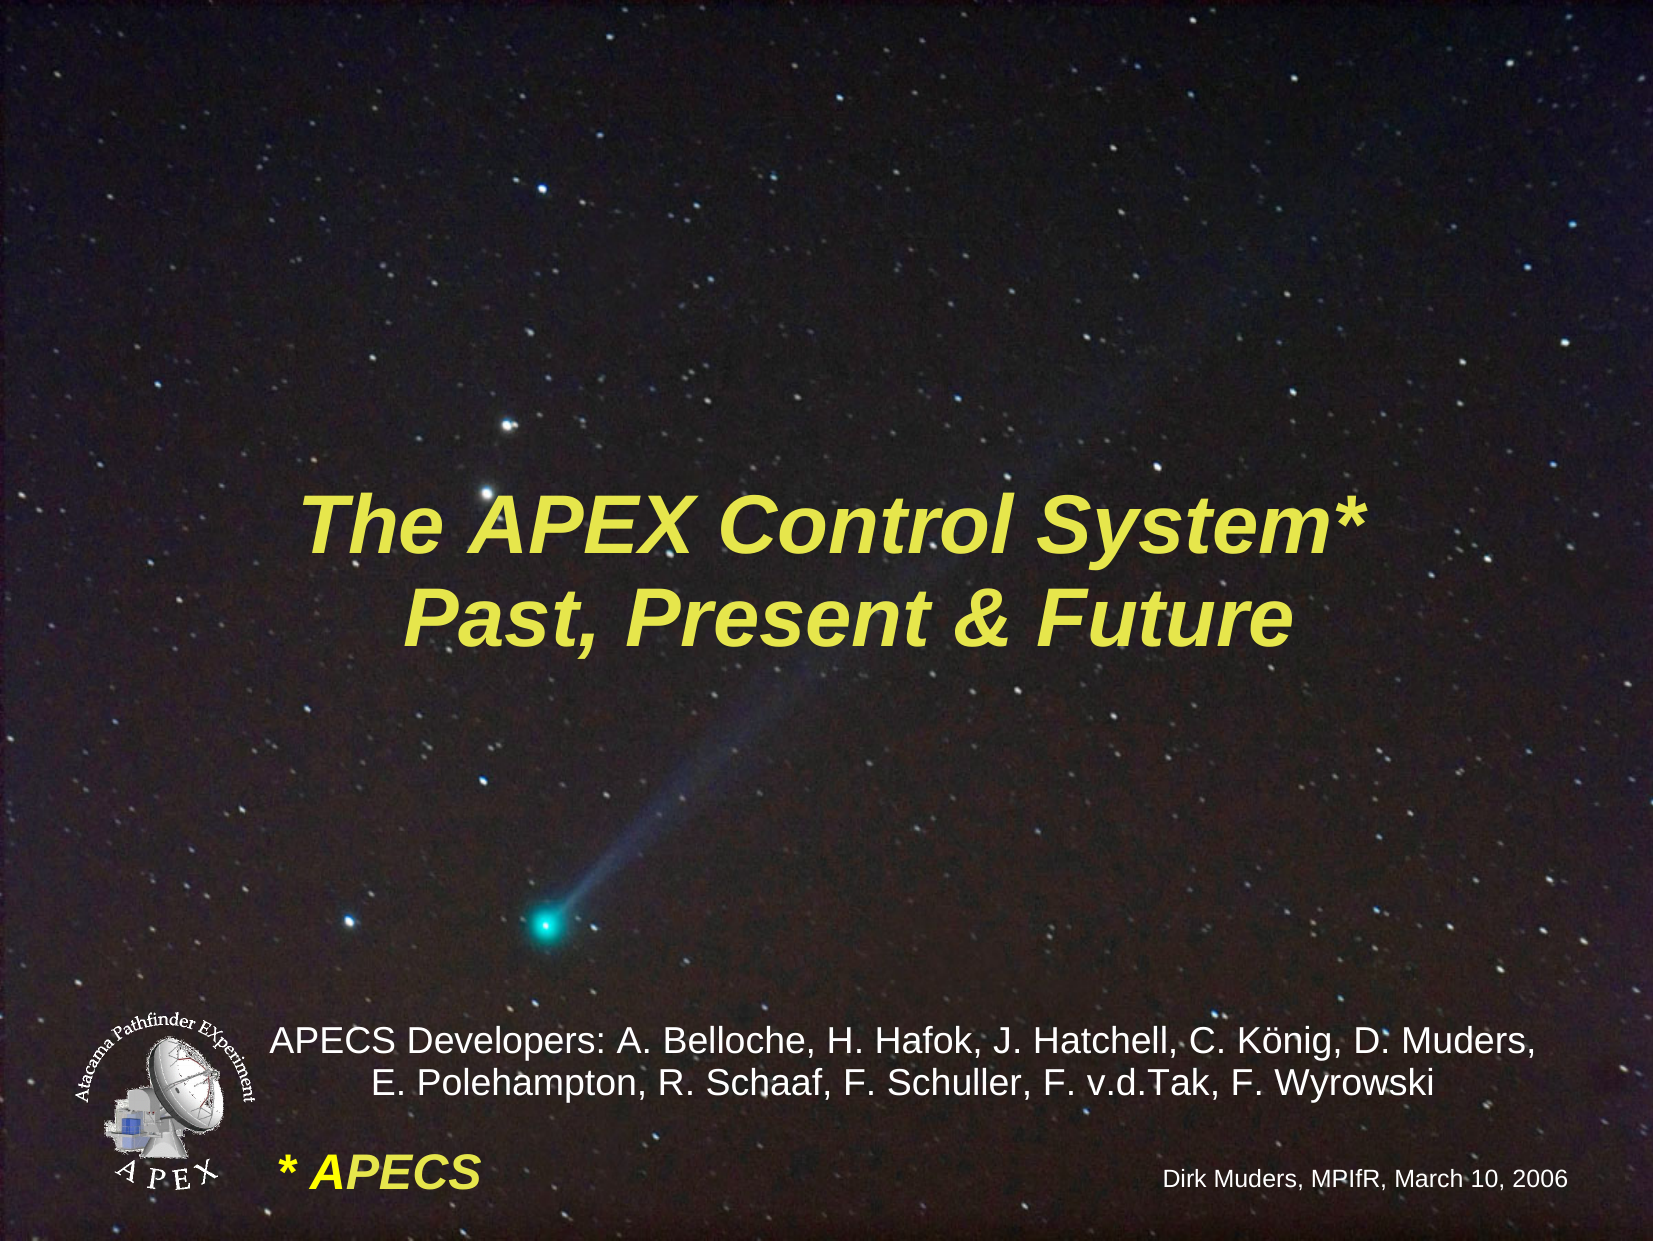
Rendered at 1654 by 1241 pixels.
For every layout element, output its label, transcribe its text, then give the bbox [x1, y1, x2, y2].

text_box * APECS [276, 1138, 526, 1201]
text_box APECS Developers: A. Belloche, H. Hafok, J. Hatchell, C. König, D. Muders, E. Polehampton, R. Schaaf, F. Schuller, F. v.d.Tak, F. Wyrowski [269, 1012, 1538, 1104]
picture [0, 0, 1653, 1241]
title The APEX Control System* Past, Present & Future [125, 467, 1538, 676]
